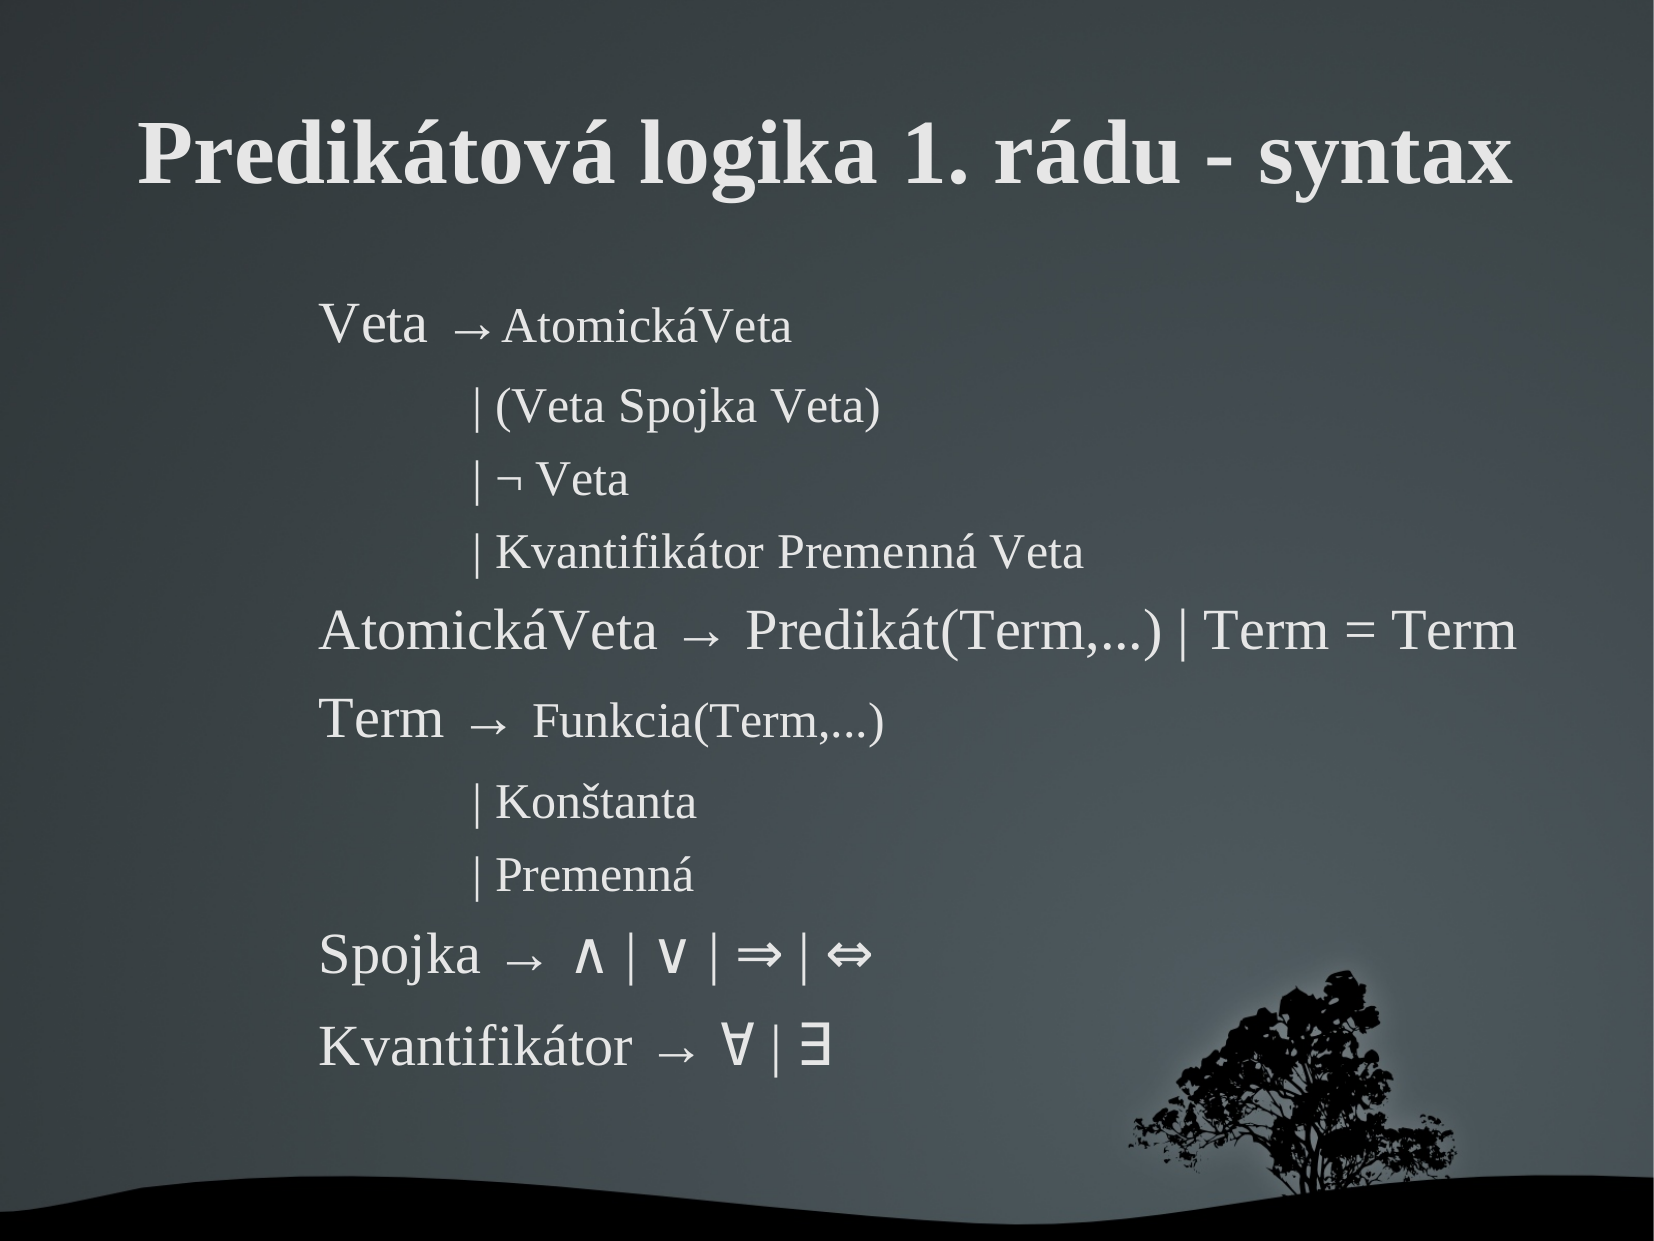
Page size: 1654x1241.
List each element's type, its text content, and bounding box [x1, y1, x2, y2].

picture [0, 0, 1654, 1241]
list Veta →AtomickáVeta | (Veta Spojka Veta) | ¬ Veta | Kvantifikátor Premenná Veta AtomickáVeta → Predikát(Term,...) | Term = Term Term → Funkcia(Term,...) | Konštanta | Premenná Spojka → ∧ | ∨ | ⇒ | ⇔ Kvantifikátor → ∀ | ∃ [82, 290, 1571, 1129]
title Predikátová logika 1. rádu - syntax [82, 56, 1571, 250]
